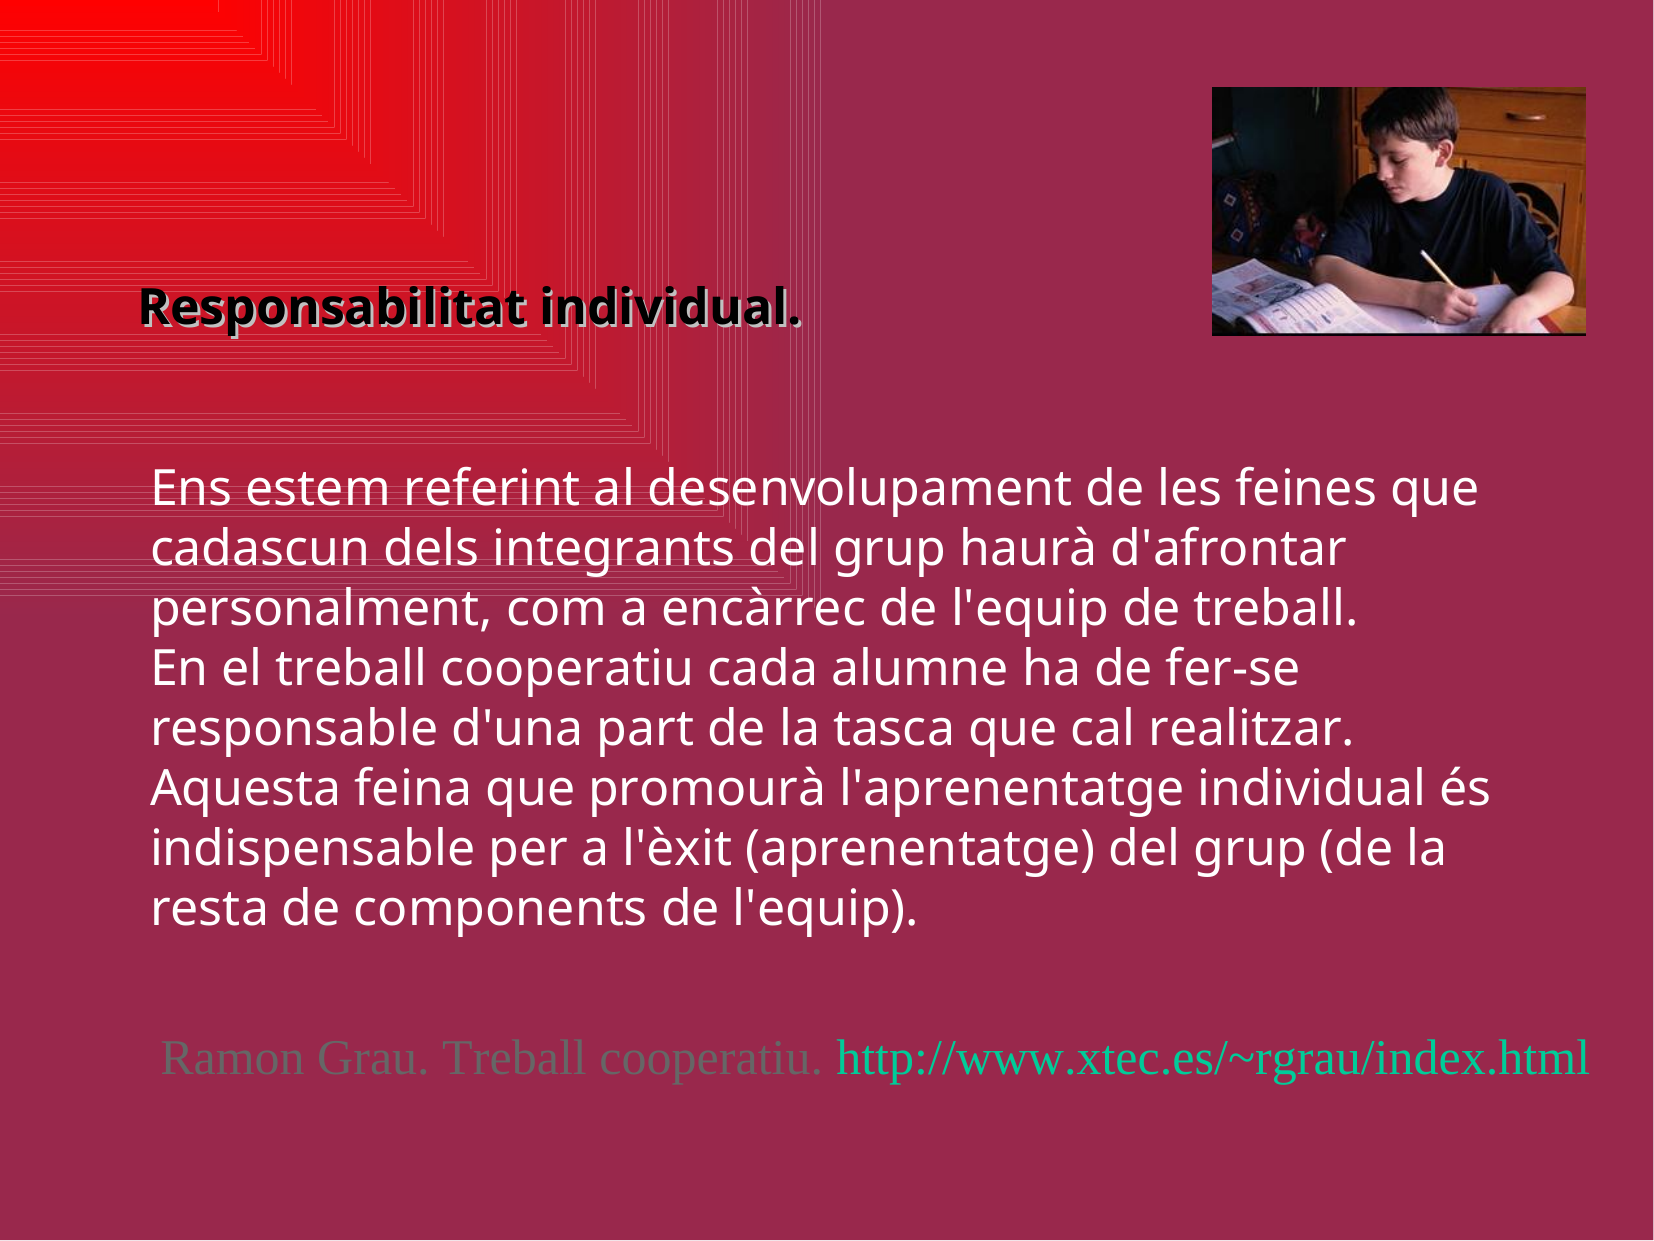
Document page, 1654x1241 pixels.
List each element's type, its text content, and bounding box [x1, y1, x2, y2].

picture [1212, 87, 1586, 336]
text_box Responsabilitat individual. [137, 274, 1654, 402]
text_box Ens estem referint al desenvolupament de les feines que cadascun dels integrants del grup haurà d'afrontar personalment, com a encàrrec de l'equip de treball. En el treball cooperatiu cada alumne ha de fer-se responsable d'una part de la tasca que cal realitzar. Aquesta feina que promourà l'aprenentatge individual és indispensable per a l'èxit (aprenentatge) del grup (de la resta de components de l'equip). [150, 402, 1501, 1071]
text_box Ramon Grau. Treball cooperatiu. http://www.xtec.es/~rgrau/index.html [160, 1024, 1591, 1092]
